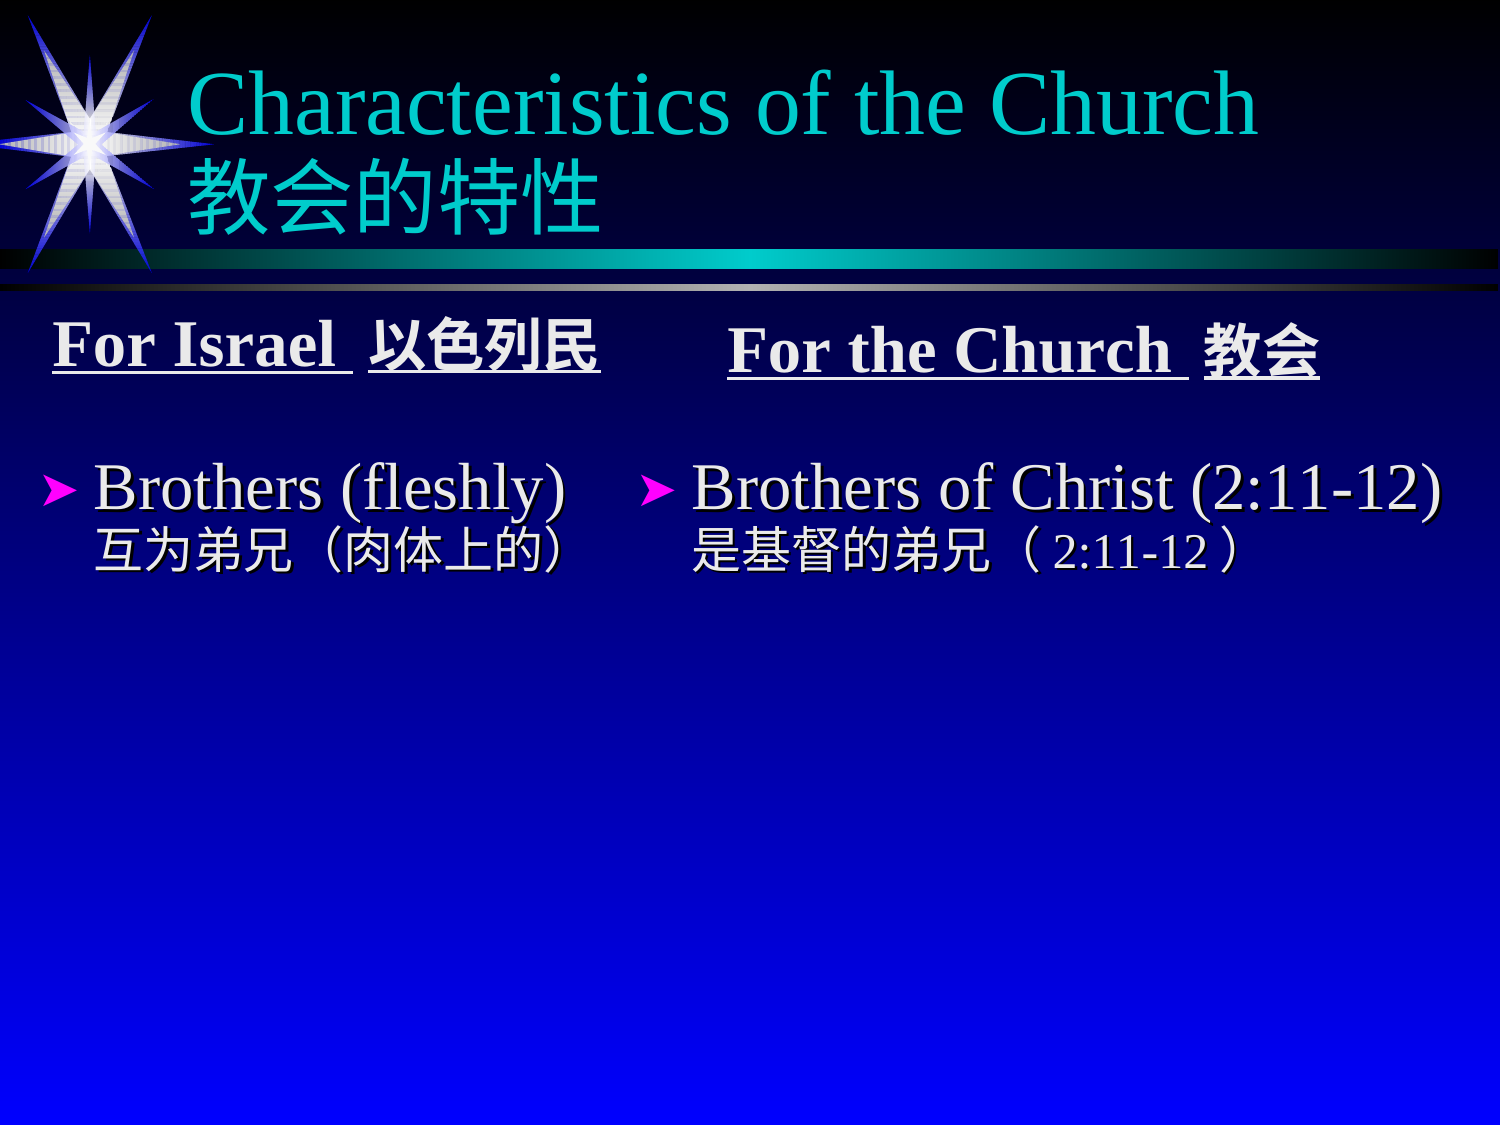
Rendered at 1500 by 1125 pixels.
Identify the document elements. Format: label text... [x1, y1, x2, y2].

list Brothers (fleshly) 互为弟兄（肉体上的） [37, 450, 635, 1001]
text_box For the Church 教会 [712, 305, 1426, 469]
text_box For Israel 以色列民 [37, 299, 638, 389]
title Characteristics of the Church 教会的特性 [187, 53, 1463, 247]
list Brothers of Christ (2:11-12) 是基督的弟兄（2:11-12） [635, 450, 1498, 1001]
